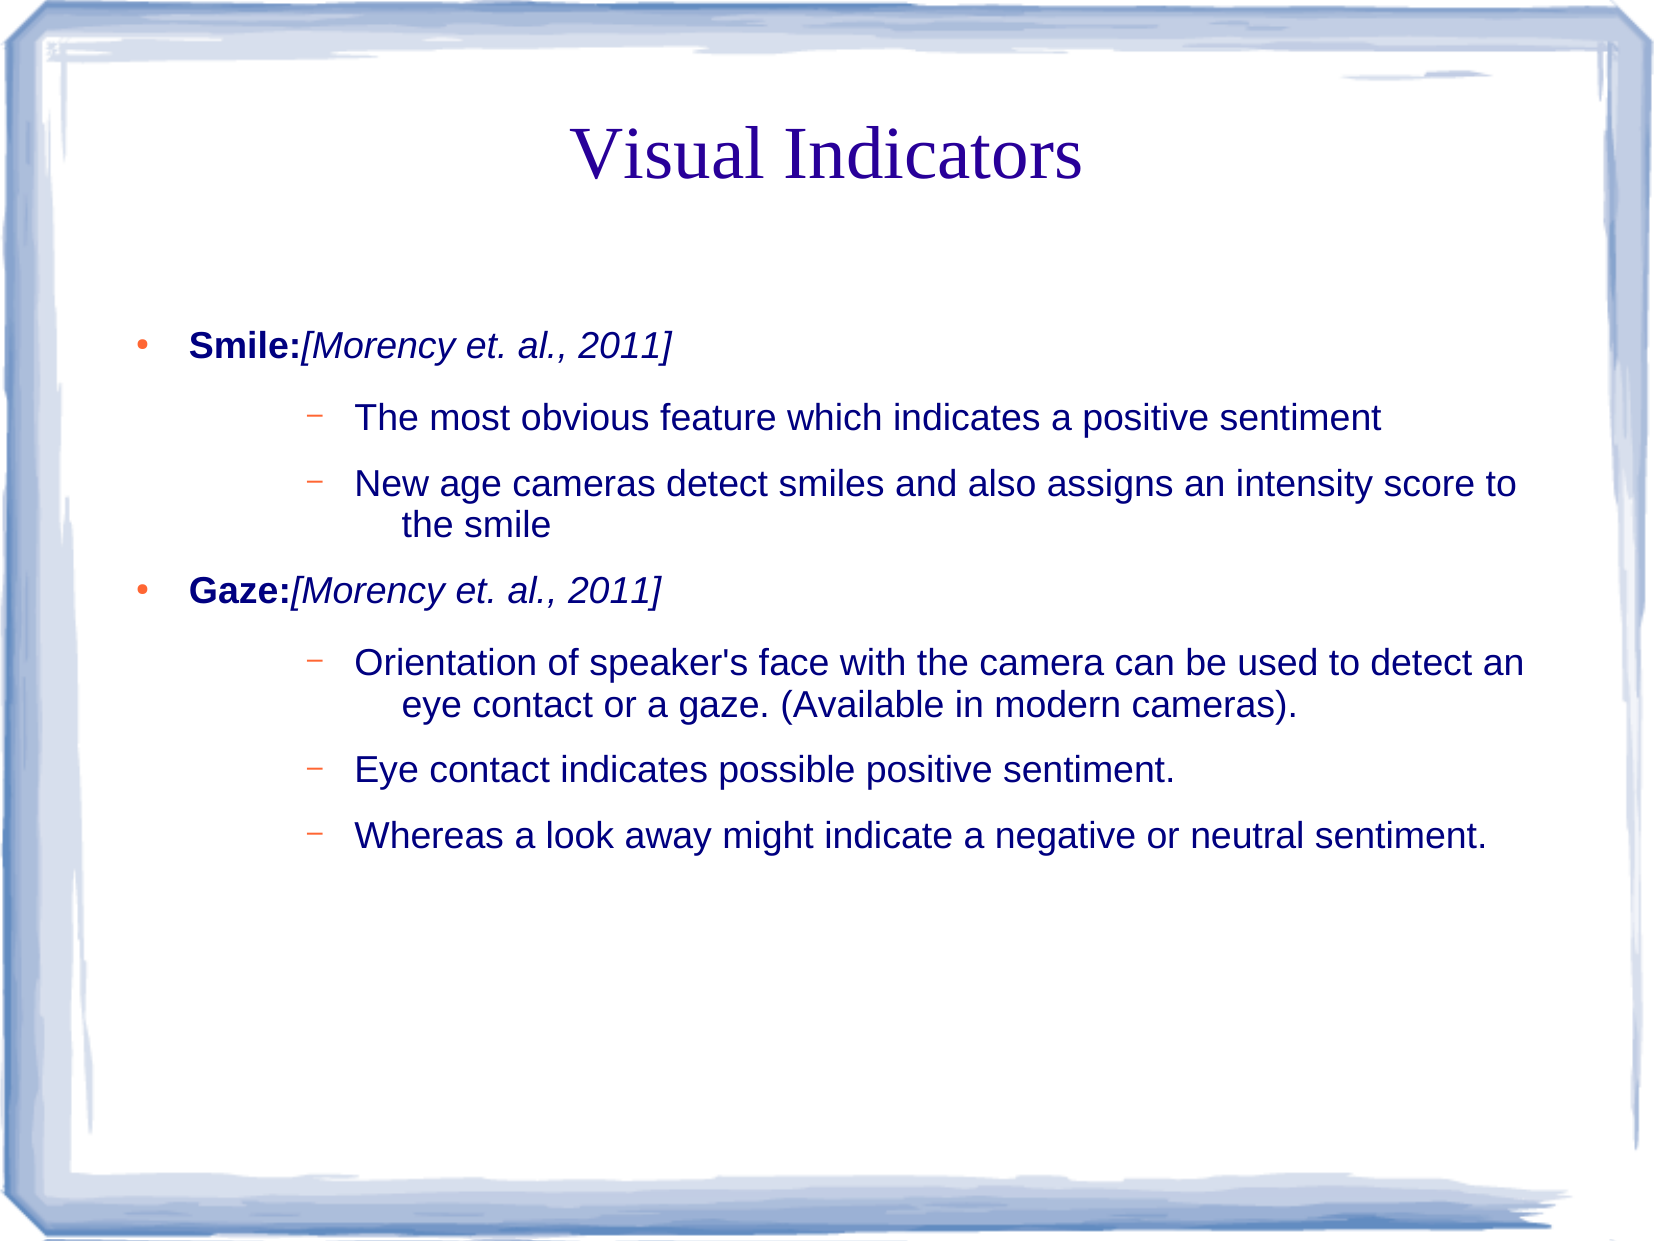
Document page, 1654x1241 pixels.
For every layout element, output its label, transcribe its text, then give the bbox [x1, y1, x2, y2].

title Visual Indicators [82, 49, 1571, 257]
picture [0, 0, 1654, 1241]
list Smile:[Morency et. al., 2011] The most obvious feature which indicates a positive sentiment New age cameras detect smiles and also assigns an intensity score to the smile Gaze:[Morency et. al., 2011] Orientation of speaker's face with the camera can be used to detect an eye contact or a gaze. (Available in modern cameras). Eye contact indicates possible positive sentiment. Whereas a look away might indicate a negative or neutral sentiment. [118, 324, 1571, 1045]
